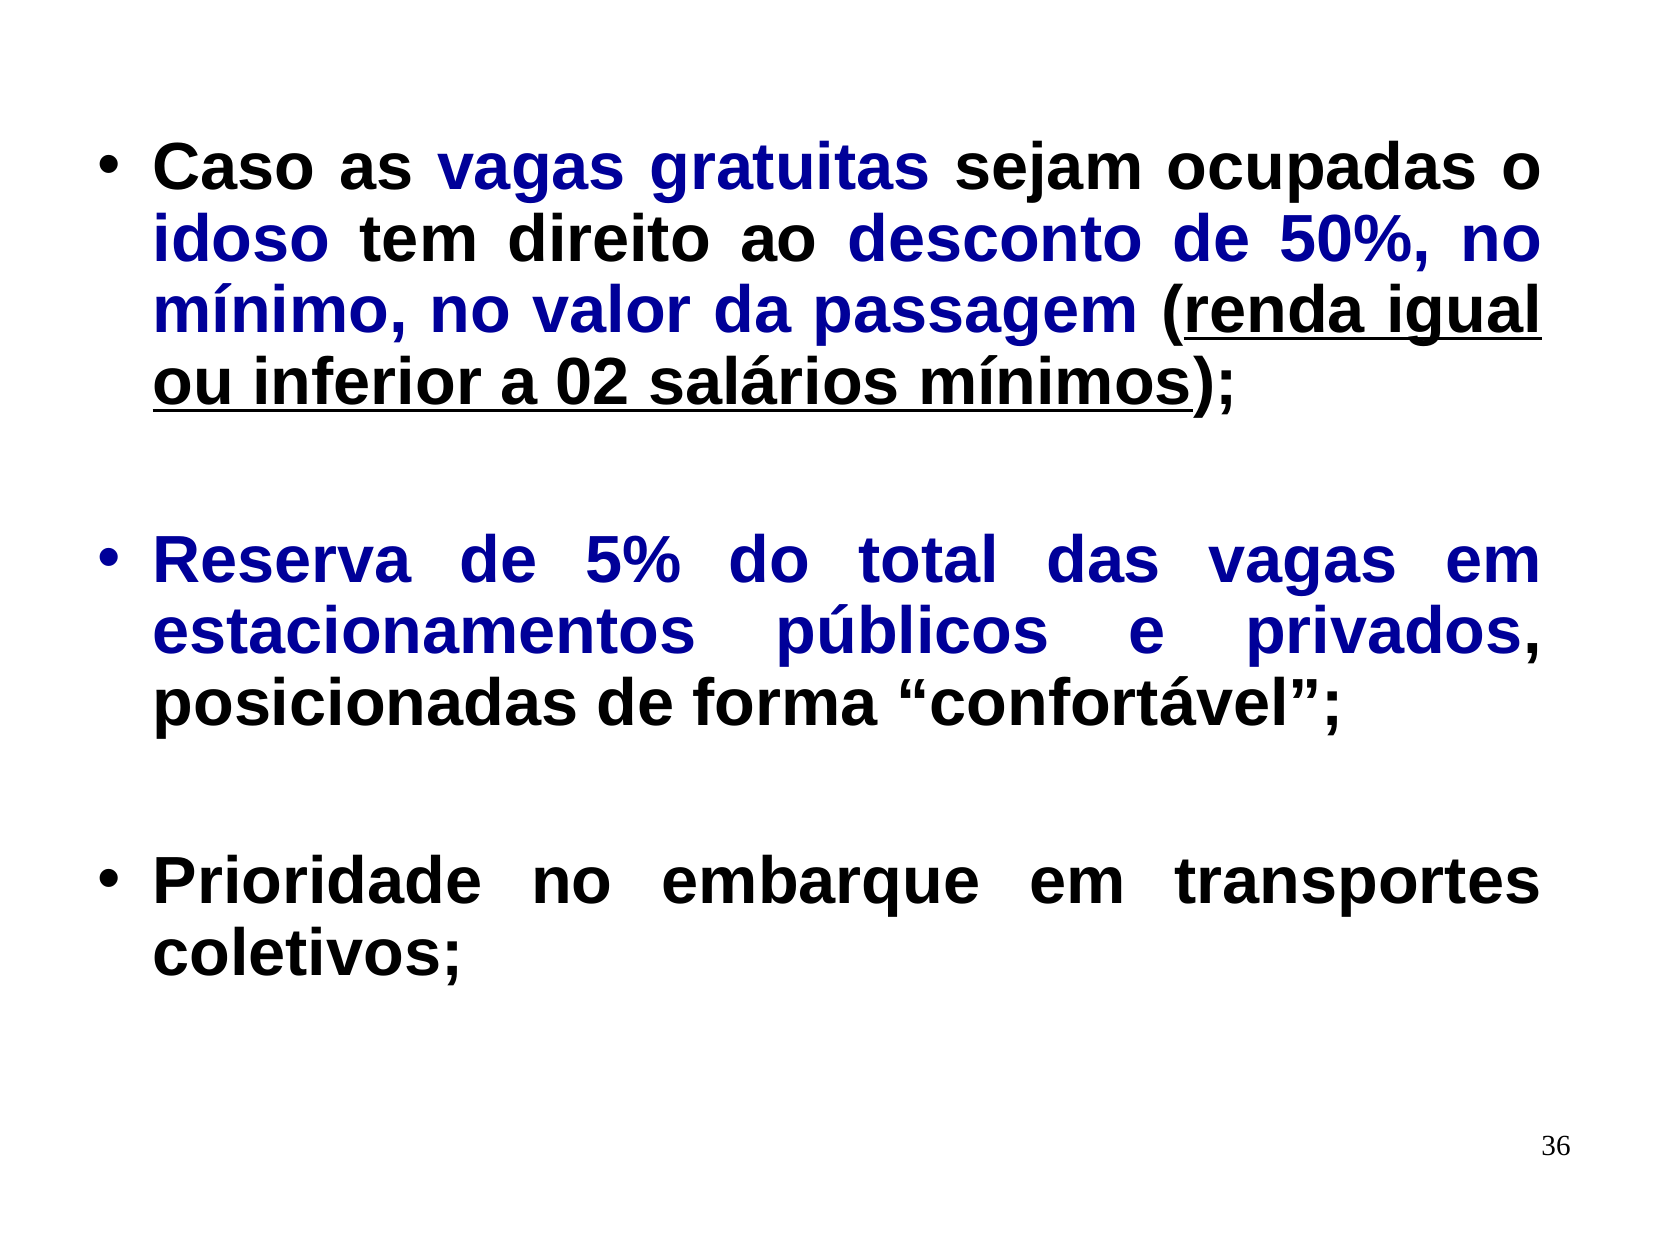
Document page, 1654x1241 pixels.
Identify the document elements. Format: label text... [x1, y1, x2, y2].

text_box Caso as vagas gratuitas sejam ocupadas o idoso tem direito ao desconto de 50%, no mínimo, no valor da passagem (renda igual ou inferior a 02 salários mínimos); Reserva de 5% do total das vagas em estacionamentos públicos e privados, posicionadas de forma “confortável”; Prioridade no embarque em transportes coletivos; [82, 123, 1558, 1241]
